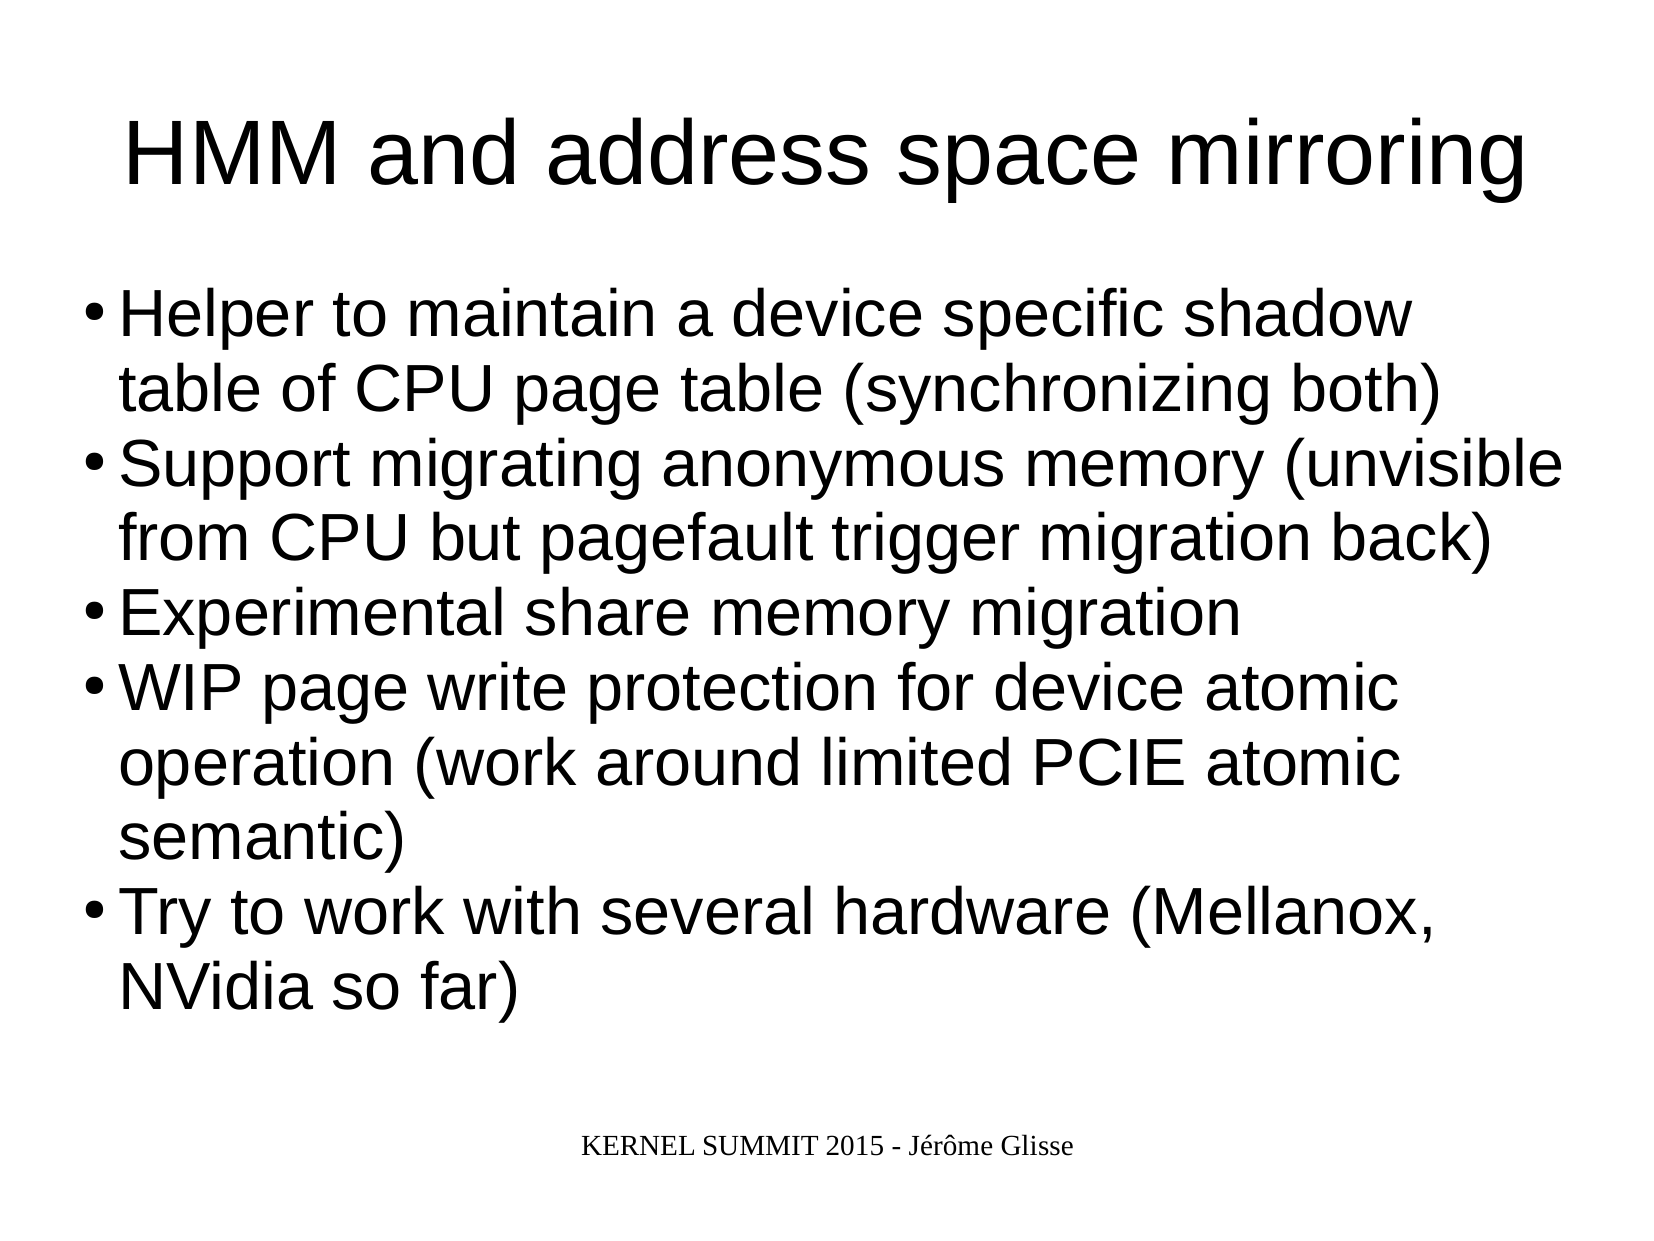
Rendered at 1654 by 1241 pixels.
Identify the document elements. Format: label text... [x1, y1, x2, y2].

subtitle Helper to maintain a device specific shadow table of CPU page table (synchronizing both) Support migrating anonymous memory (unvisible from CPU but pagefault trigger migration back) Experimental share memory migration WIP page write protection for device atomic operation (work around limited PCIE atomic semantic) Try to work with several hardware (Mellanox, NVidia so far) [82, 163, 1571, 1136]
title HMM and address space mirroring [82, 49, 1571, 163]
